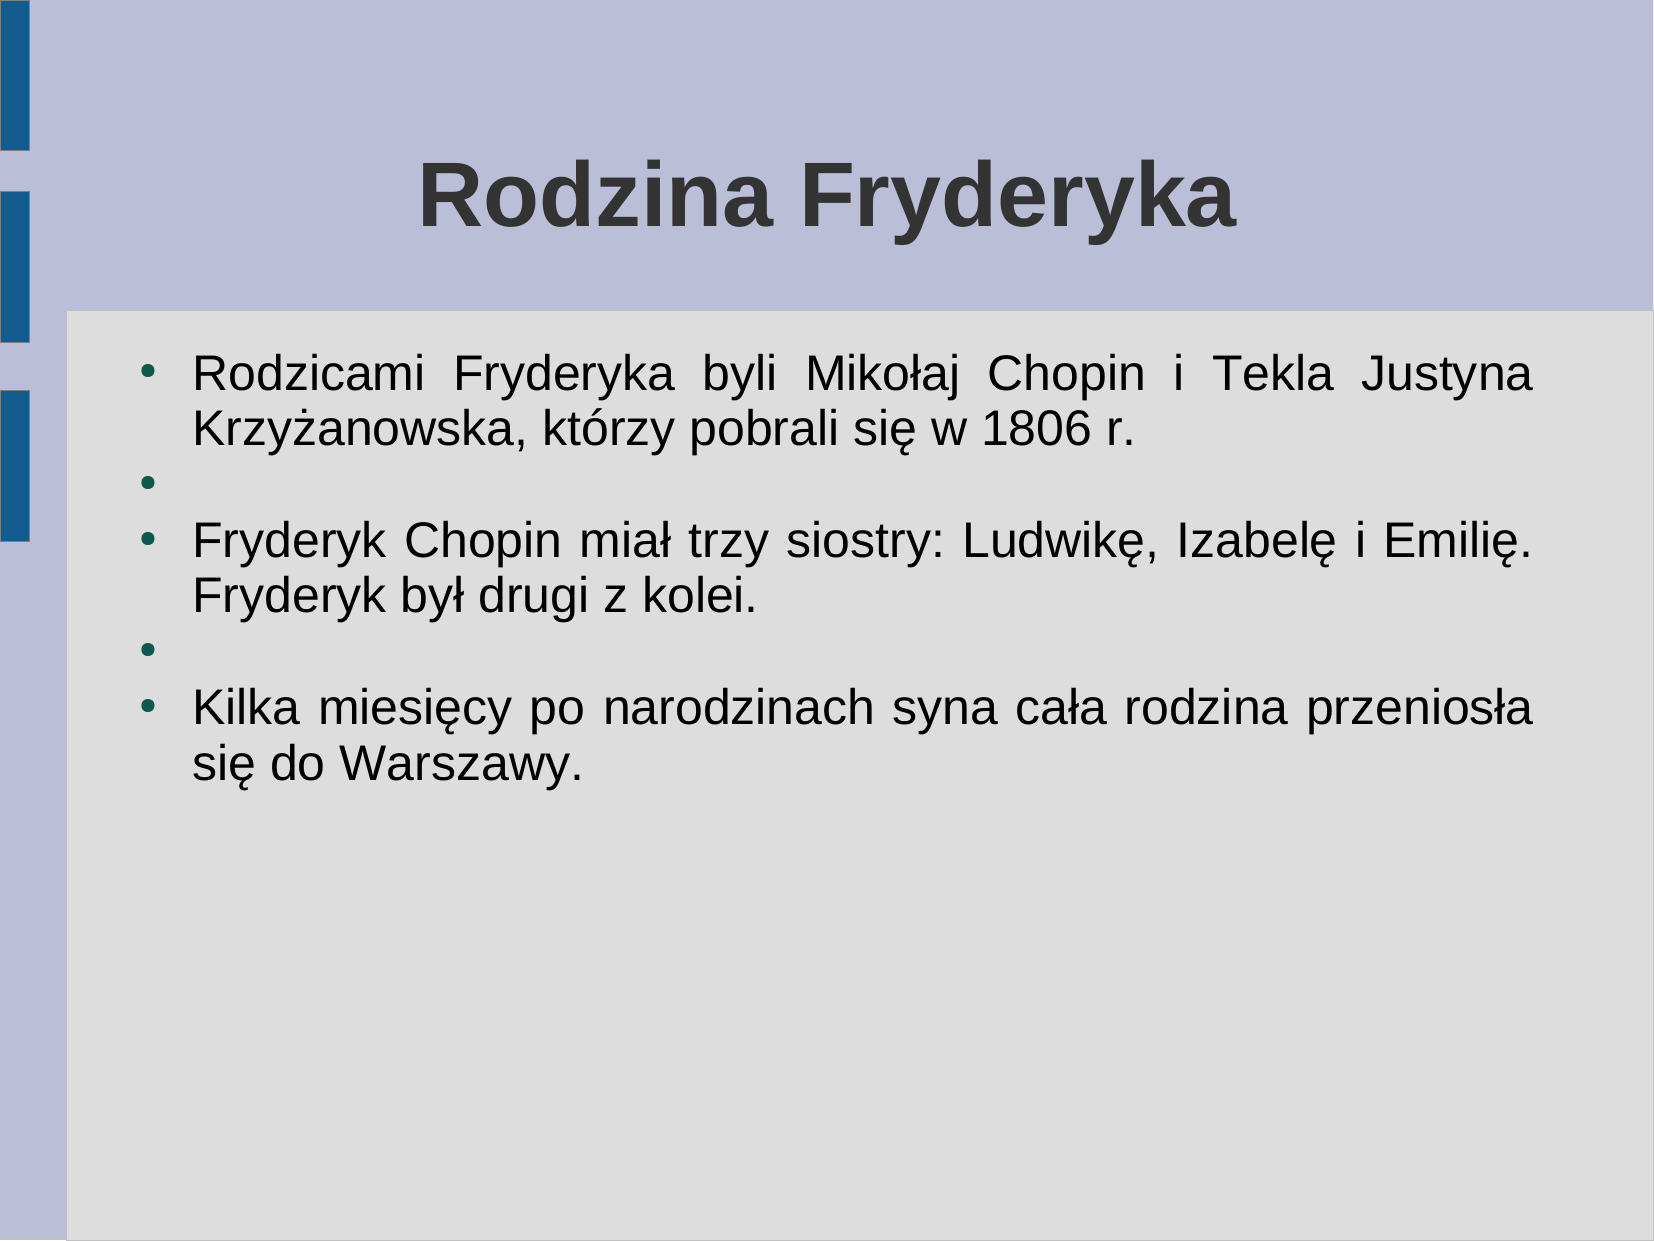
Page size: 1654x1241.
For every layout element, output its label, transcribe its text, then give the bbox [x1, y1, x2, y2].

title Rodzina Fryderyka [121, 91, 1534, 299]
list Rodzicami Fryderyka byli Mikołaj Chopin i Tekla Justyna Krzyżanowska, którzy pobrali się w 1806 r. Fryderyk Chopin miał trzy siostry: Ludwikę, Izabelę i Emilię. Fryderyk był drugi z kolei. Kilka miesięcy po narodzinach syna cała rodzina przeniosła się do Warszawy. [121, 344, 1534, 1127]
